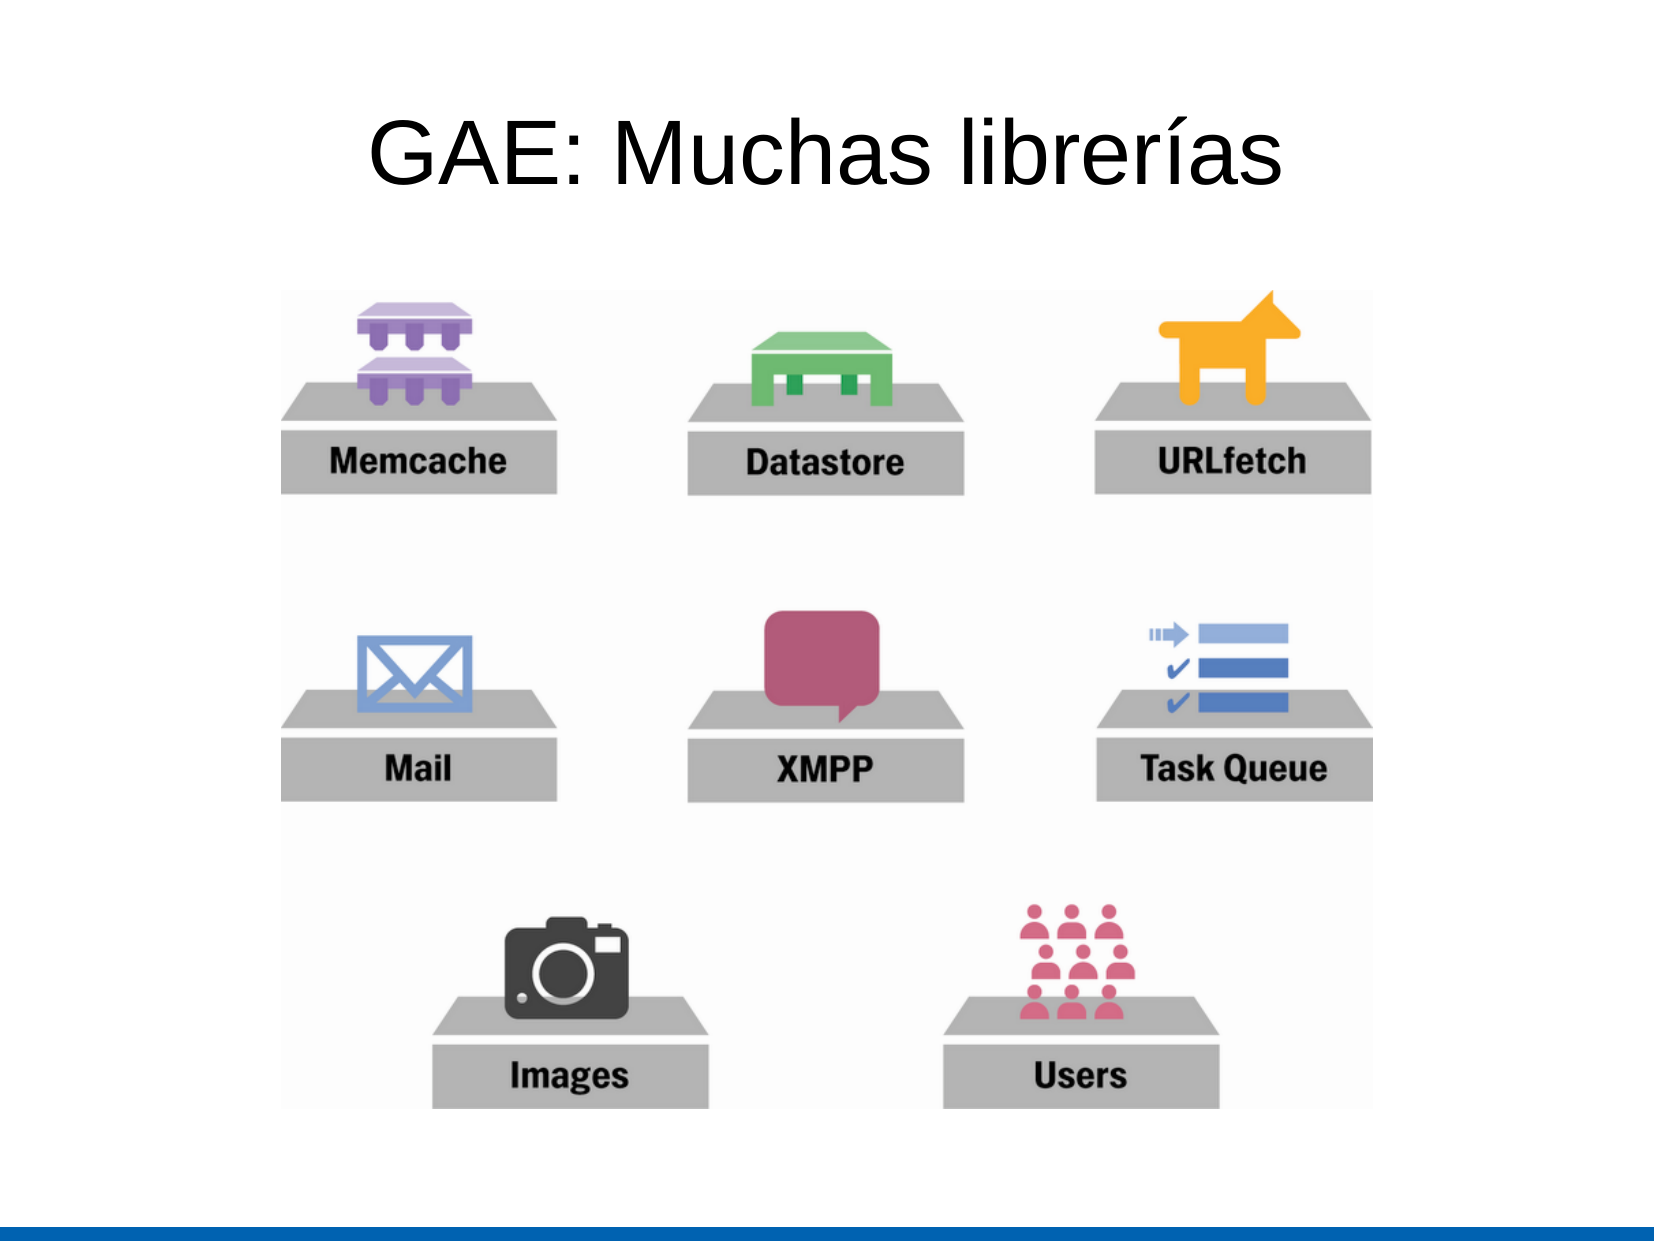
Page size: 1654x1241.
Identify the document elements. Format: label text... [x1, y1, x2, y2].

title GAE: Muchas librerías [82, 49, 1571, 257]
picture [281, 290, 1373, 1109]
